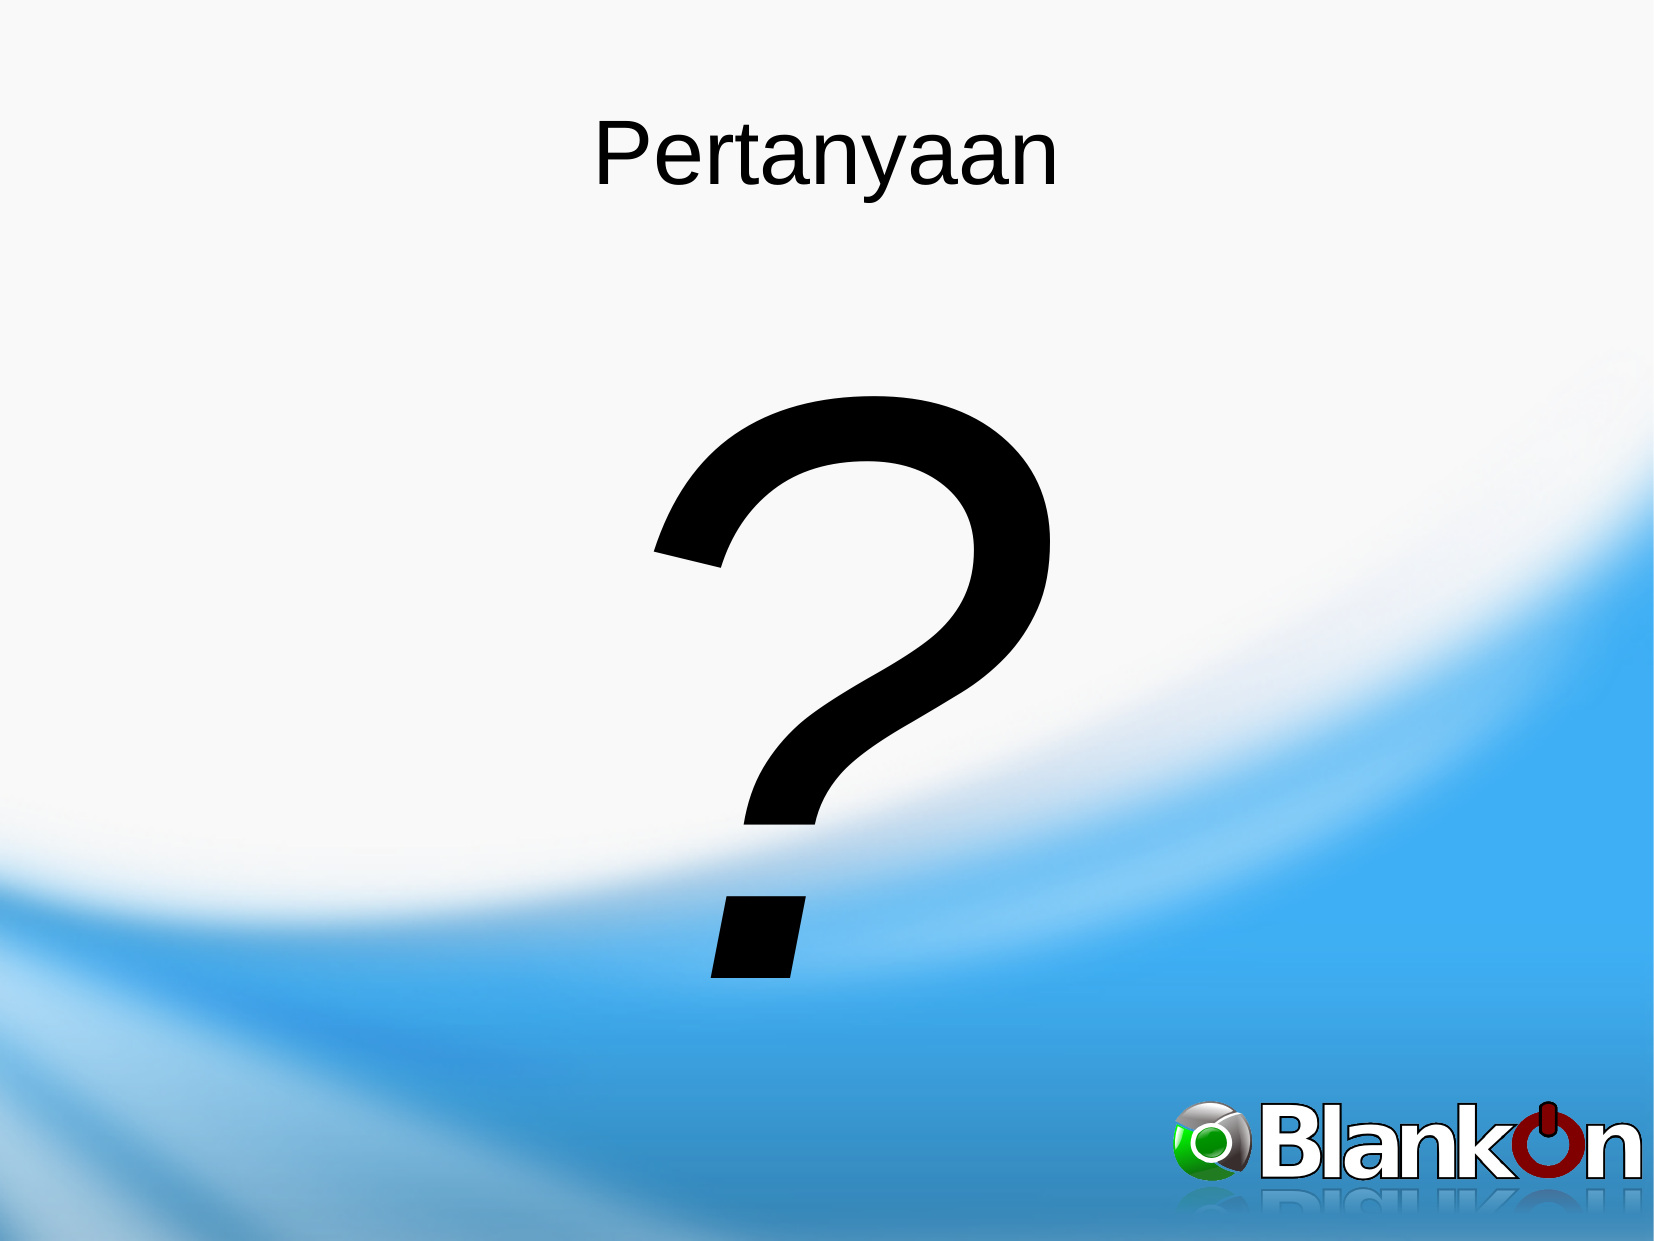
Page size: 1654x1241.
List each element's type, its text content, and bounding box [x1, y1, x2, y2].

picture [0, 0, 1654, 1241]
title Pertanyaan [82, 49, 1571, 257]
text_box ? [574, 216, 1100, 1163]
